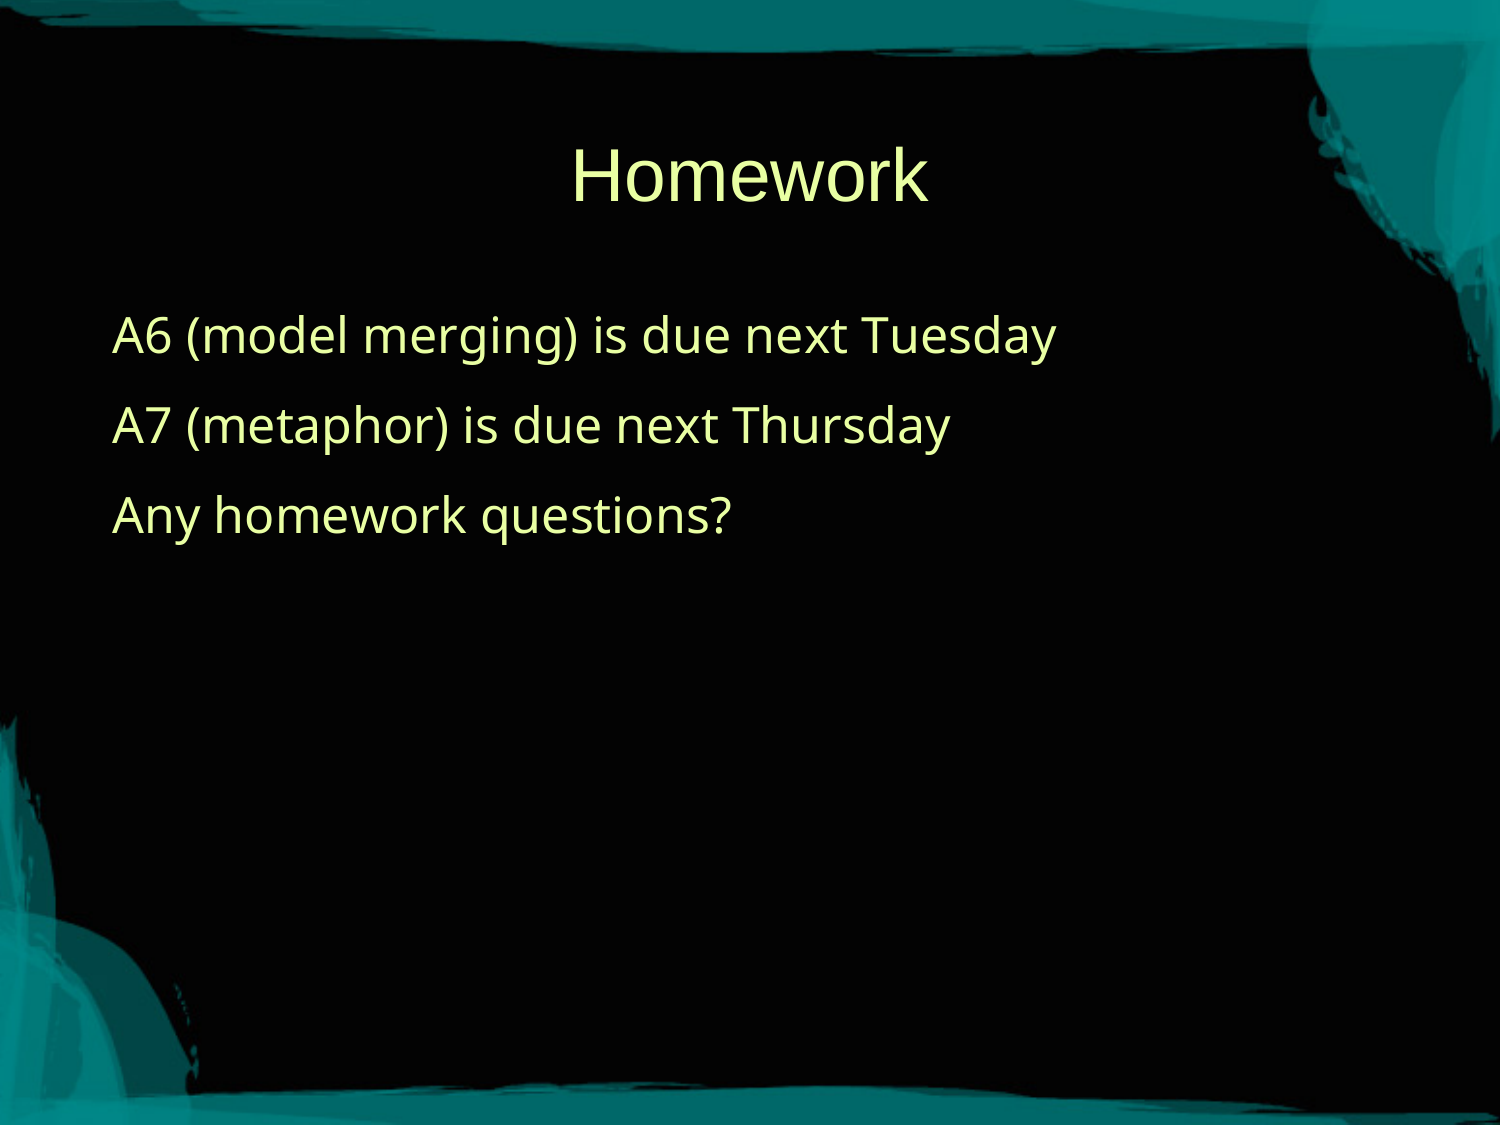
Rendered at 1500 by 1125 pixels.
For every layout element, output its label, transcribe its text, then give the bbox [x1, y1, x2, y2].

list A6 (model merging) is due next Tuesday A7 (metaphor) is due next Thursday Any homework questions? [112, 299, 1388, 986]
picture [0, 0, 1500, 1125]
title Homework [112, 87, 1388, 263]
